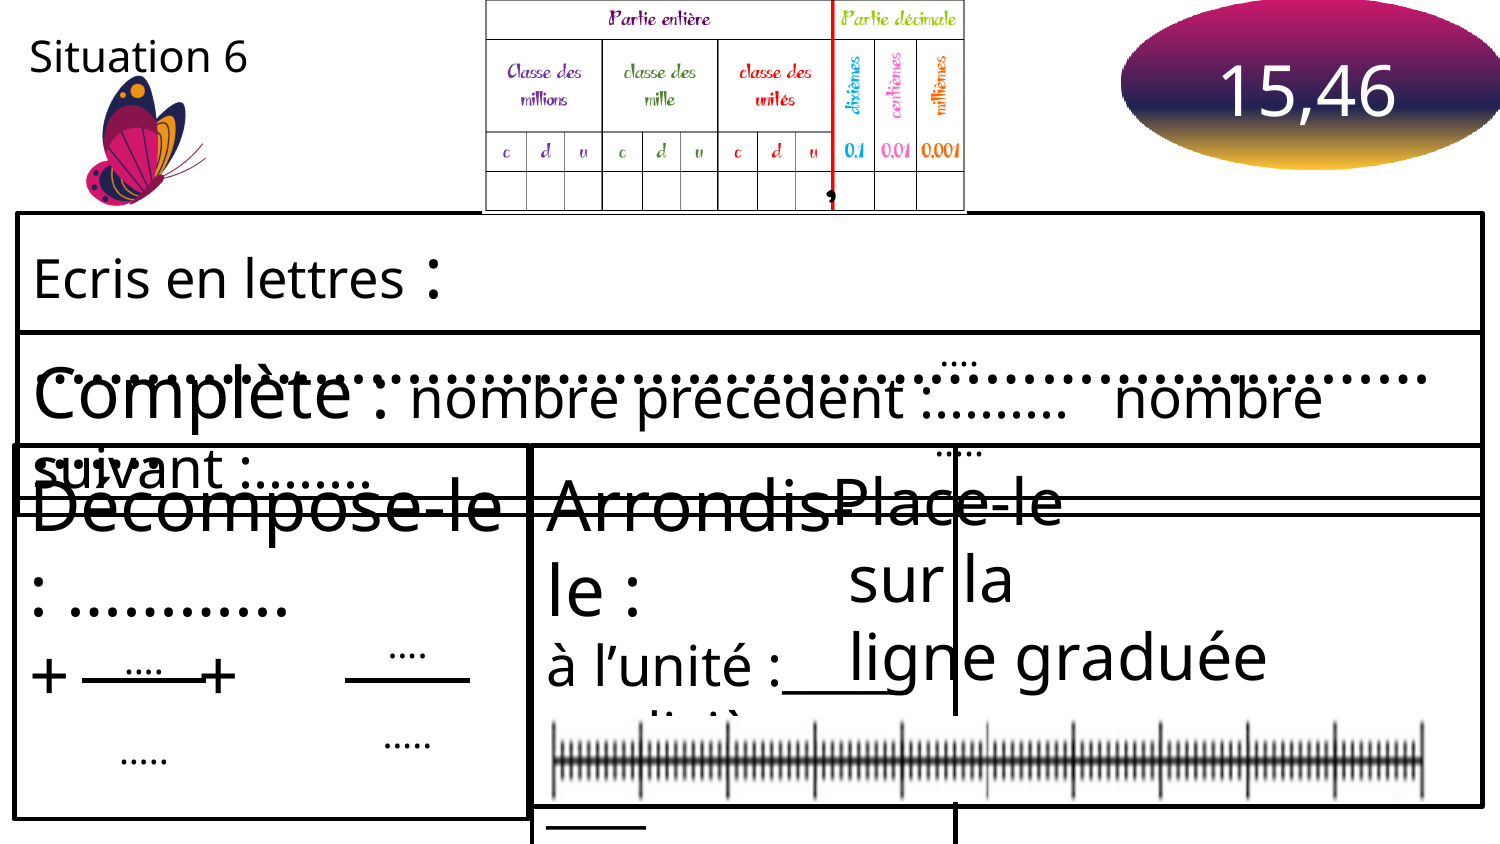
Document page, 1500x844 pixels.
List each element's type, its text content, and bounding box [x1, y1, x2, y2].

text_box Décompose-le : ………... + + [20, 449, 529, 513]
text_box Place-le sur la ligne graduée [531, 445, 1483, 807]
picture [1080, 0, 1500, 186]
text_box …. ….. [345, 606, 470, 774]
text_box 15,46 [1130, 30, 1500, 147]
text_box …. ….. [897, 314, 1022, 482]
text_box Situation 6 [14, 13, 269, 97]
text_box Complète : nombre précédent :......... nombre suivant :........ [17, 332, 897, 449]
text_box Complète : nombre précédent :......... nombre suivant :........ [1022, 332, 1483, 443]
text_box …. ….. [81, 622, 207, 789]
text_box Décompose-le : ………... + + [14, 445, 529, 820]
picture [35, 97, 253, 211]
text_box Ecris en lettres : ………………………………………………………………………. [17, 213, 1483, 330]
picture [482, 0, 967, 214]
